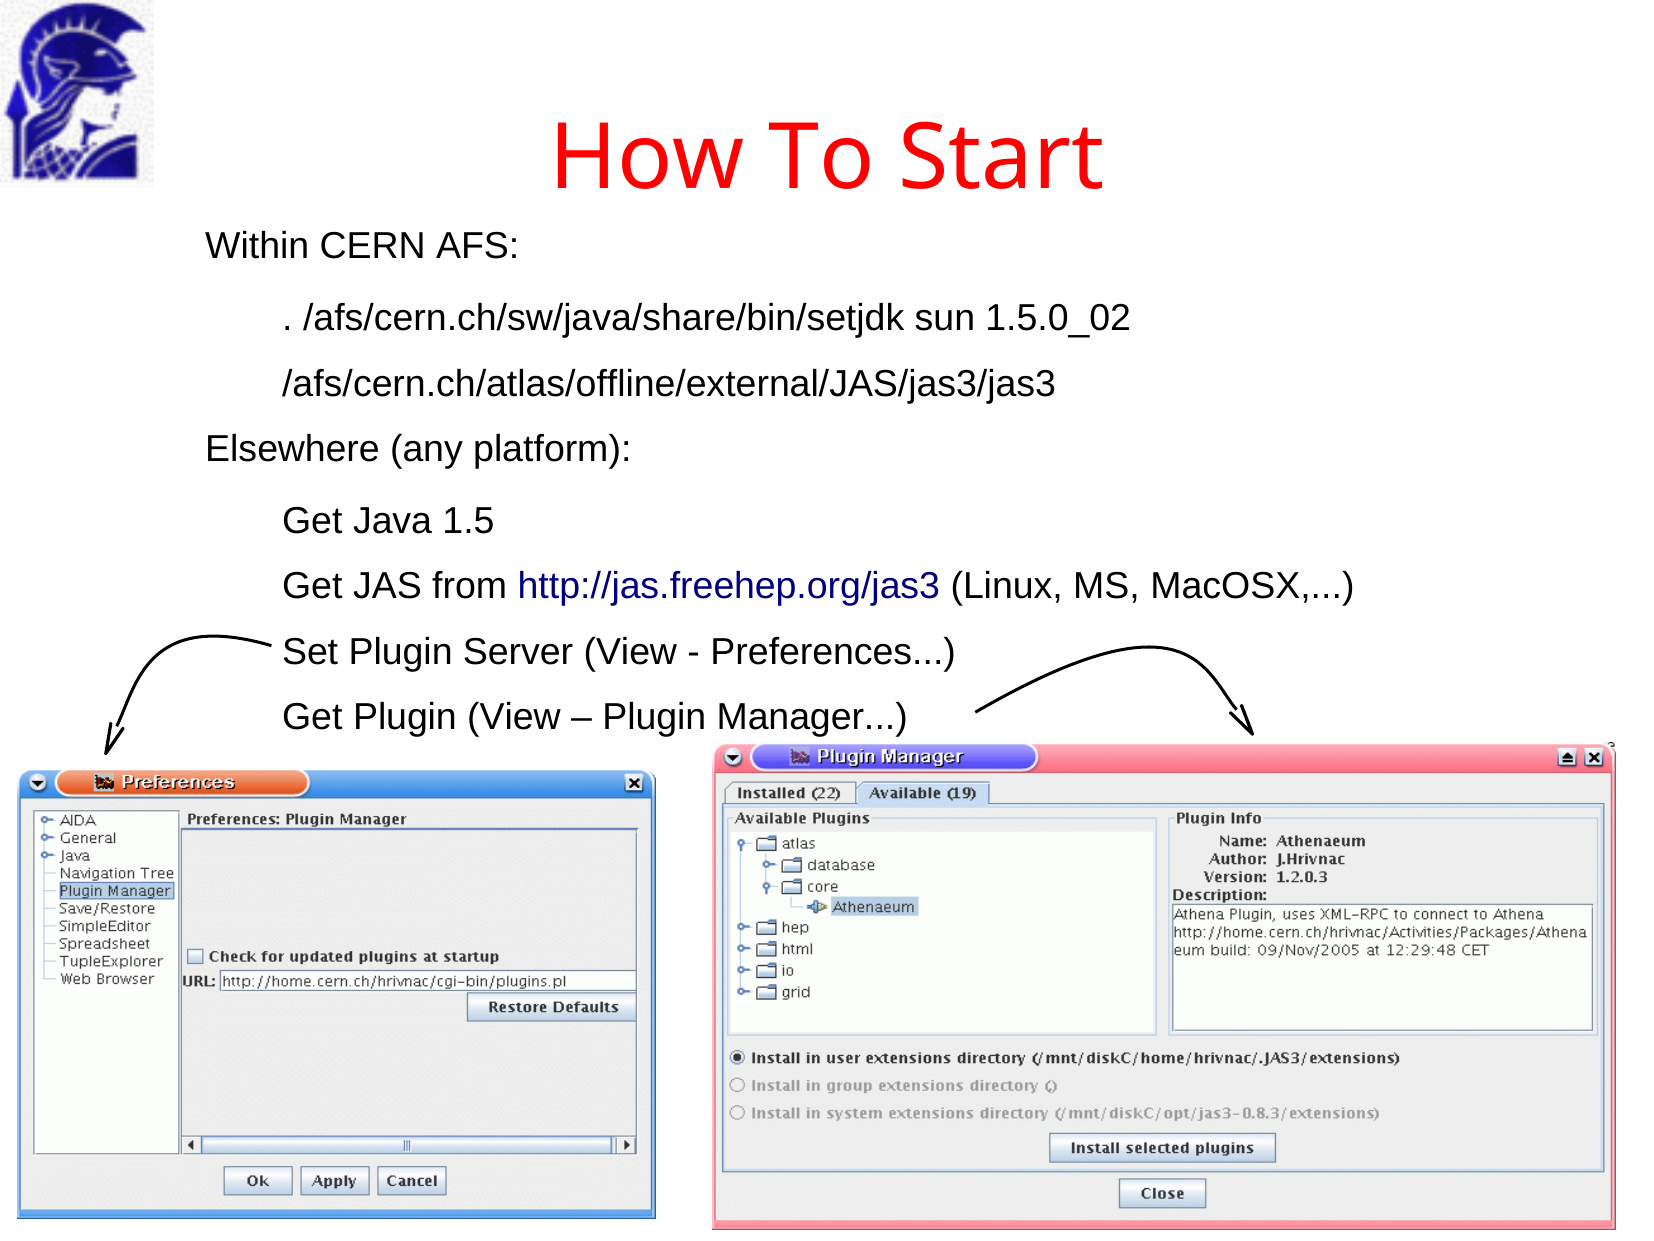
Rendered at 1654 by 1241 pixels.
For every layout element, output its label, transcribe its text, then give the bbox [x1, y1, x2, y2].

picture [0, 0, 154, 188]
title How To Start [82, 49, 1571, 257]
picture [712, 742, 1616, 1230]
picture [17, 768, 656, 1219]
list Within CERN AFS: . /afs/cern.ch/sw/java/share/bin/setjdk sun 1.5.0_02 /afs/cern.ch/atlas/offline/external/JAS/jas3/jas3 Elsewhere (any platform): Get Java 1.5 Get JAS from http://jas.freehep.org/jas3 (Linux, MS, MacOSX,...) Set Plugin Server (View - Preferences...) Get Plugin (View – Plugin Manager...) [187, 225, 1463, 739]
